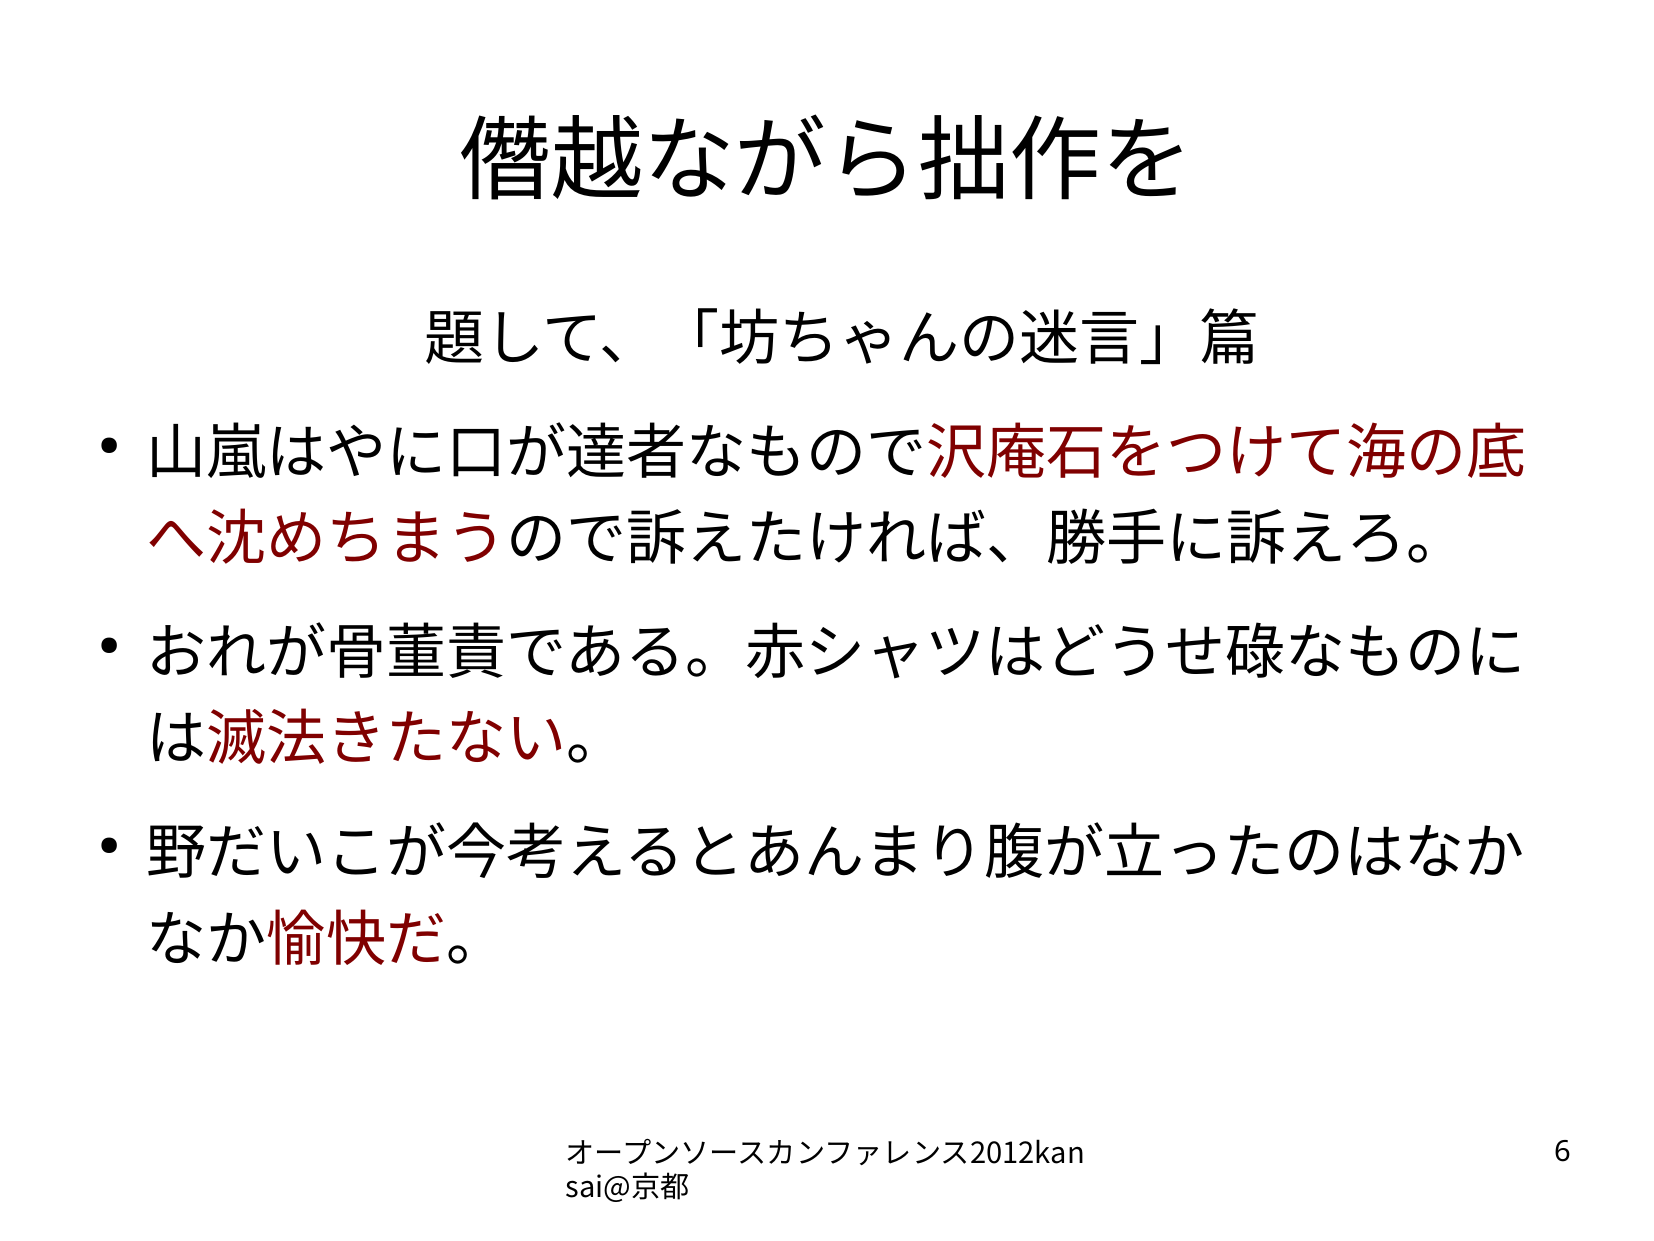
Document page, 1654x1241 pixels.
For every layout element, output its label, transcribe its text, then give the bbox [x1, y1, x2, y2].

title 僭越ながら拙作を [82, 49, 1571, 257]
list 題して、「坊ちゃんの迷言」篇 山嵐はやに口が達者なもので沢庵石をつけて海の底へ沈めちまうので訴えたければ、勝手に訴えろ。 おれが骨董責である。赤シャツはどうせ碌なものには滅法きたない。 野だいこが今考えるとあんまり腹が立ったのはなかなか愉快だ。 [82, 290, 1538, 1010]
